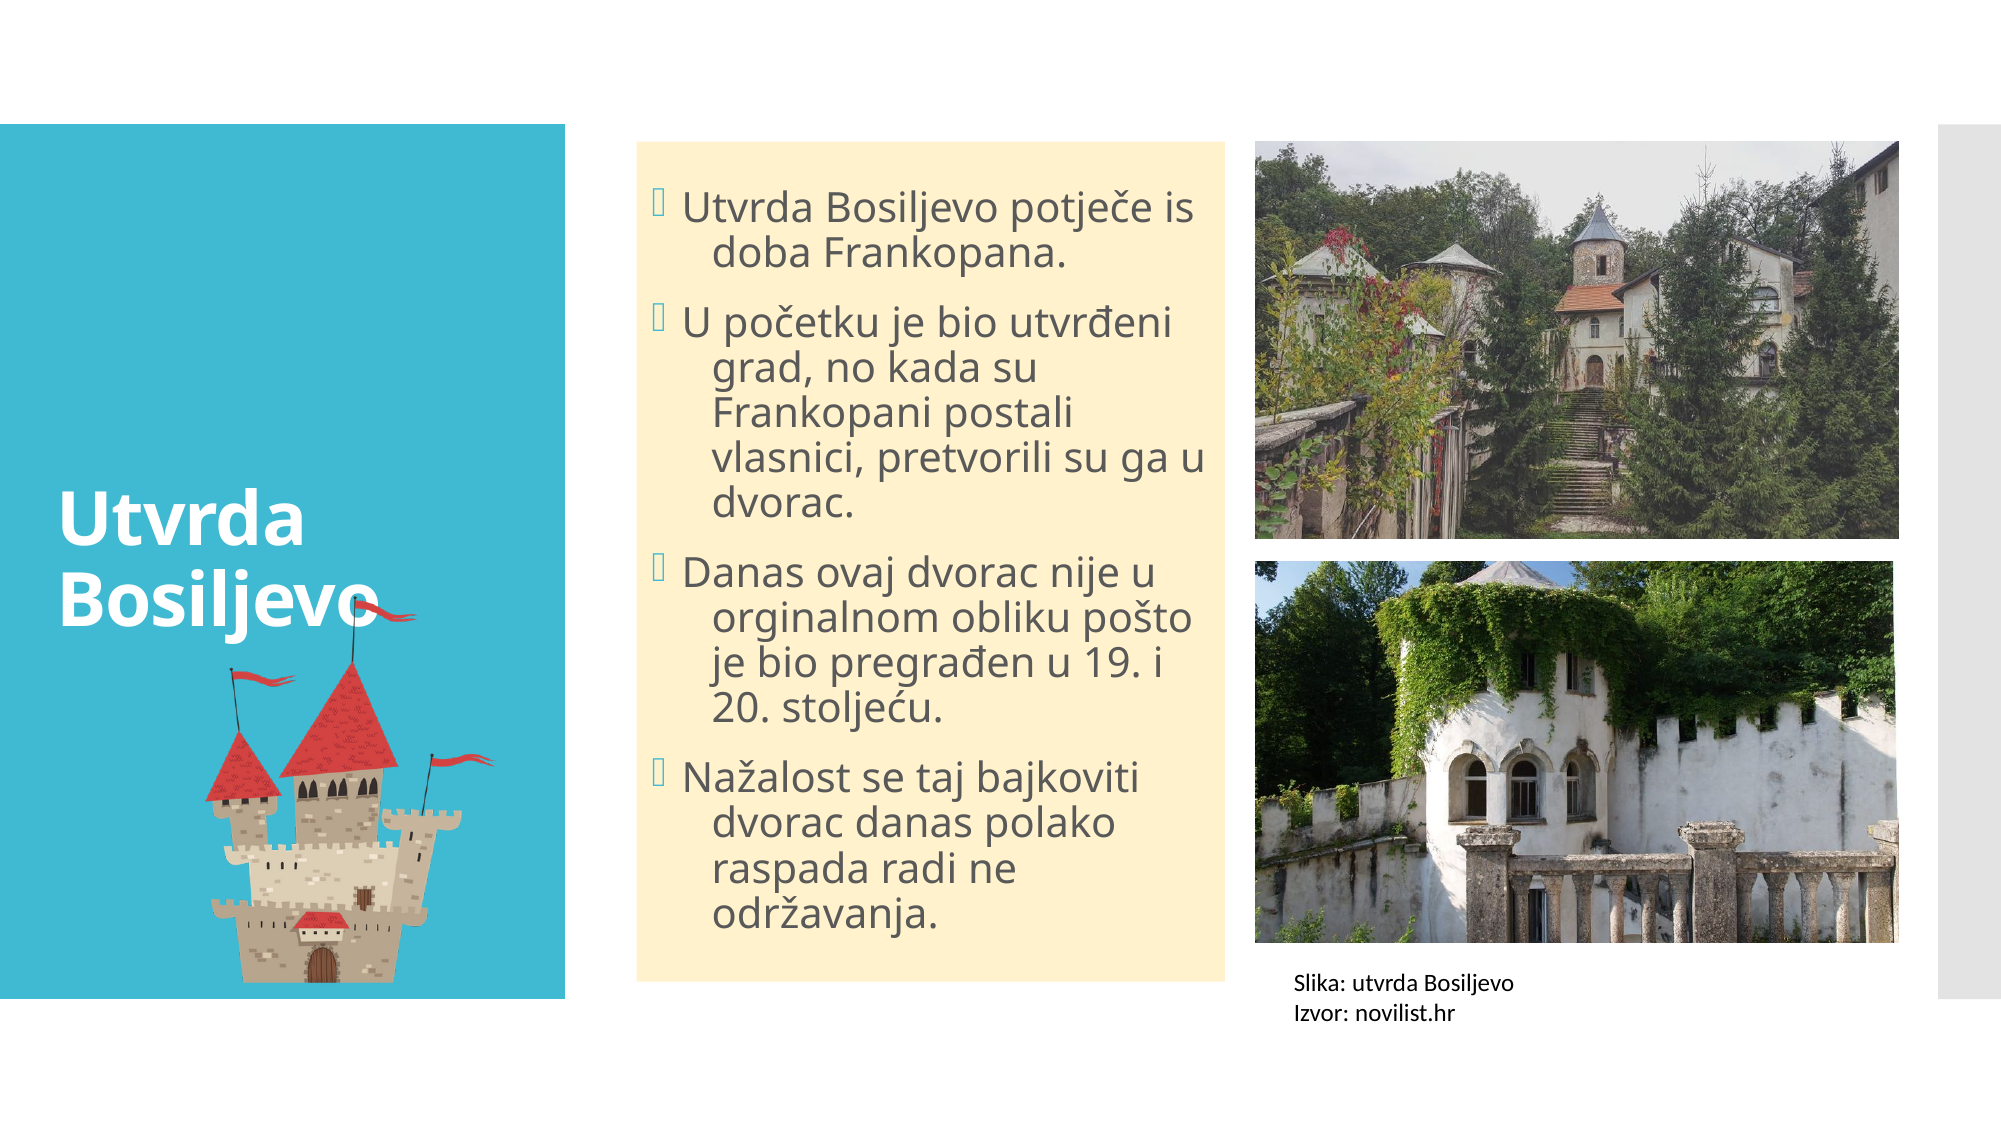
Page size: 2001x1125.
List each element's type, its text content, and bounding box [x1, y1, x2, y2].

picture [1255, 561, 1899, 943]
list Utvrda Bosiljevo potječe is doba Frankopana. U početku je bio utvrđeni grad, no kada su Frankopani postali vlasnici, pretvorili su ga u dvorac. Danas ovaj dvorac nije u orginalnom obliku pošto je bio pregrađen u 19. i 20. stoljeću. Nažalost se taj bajkoviti dvorac danas polako raspada radi ne održavanja. [636, 141, 1225, 982]
text_box Slika: utvrda Bosiljevo Izvor: novilist.hr [1279, 959, 1530, 1034]
title Utvrda Bosiljevo [41, 184, 526, 940]
picture [1255, 141, 1899, 539]
picture [190, 586, 504, 997]
